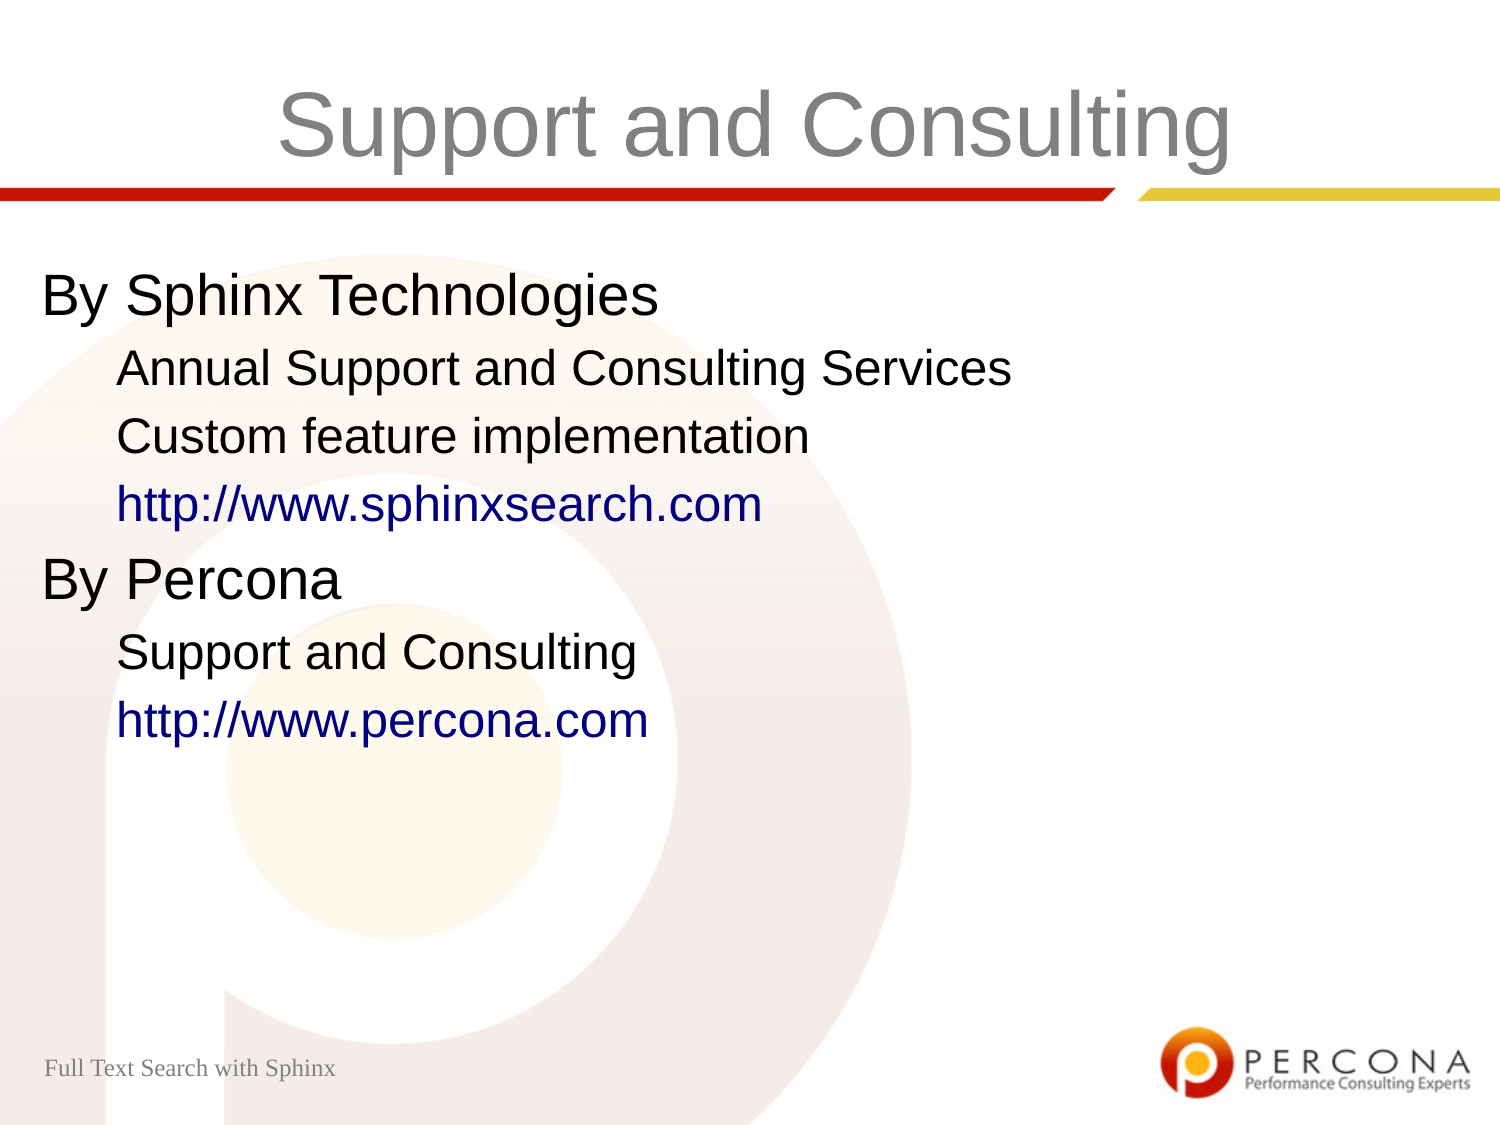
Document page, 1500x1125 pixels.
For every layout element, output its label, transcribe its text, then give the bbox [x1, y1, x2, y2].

picture [0, 0, 1500, 1125]
title Support and Consulting [41, 62, 1471, 187]
list By Sphinx Technologies Annual Support and Consulting Services Custom feature implementation http://www.sphinxsearch.com By Percona Support and Consulting http://www.percona.com [41, 262, 1471, 991]
